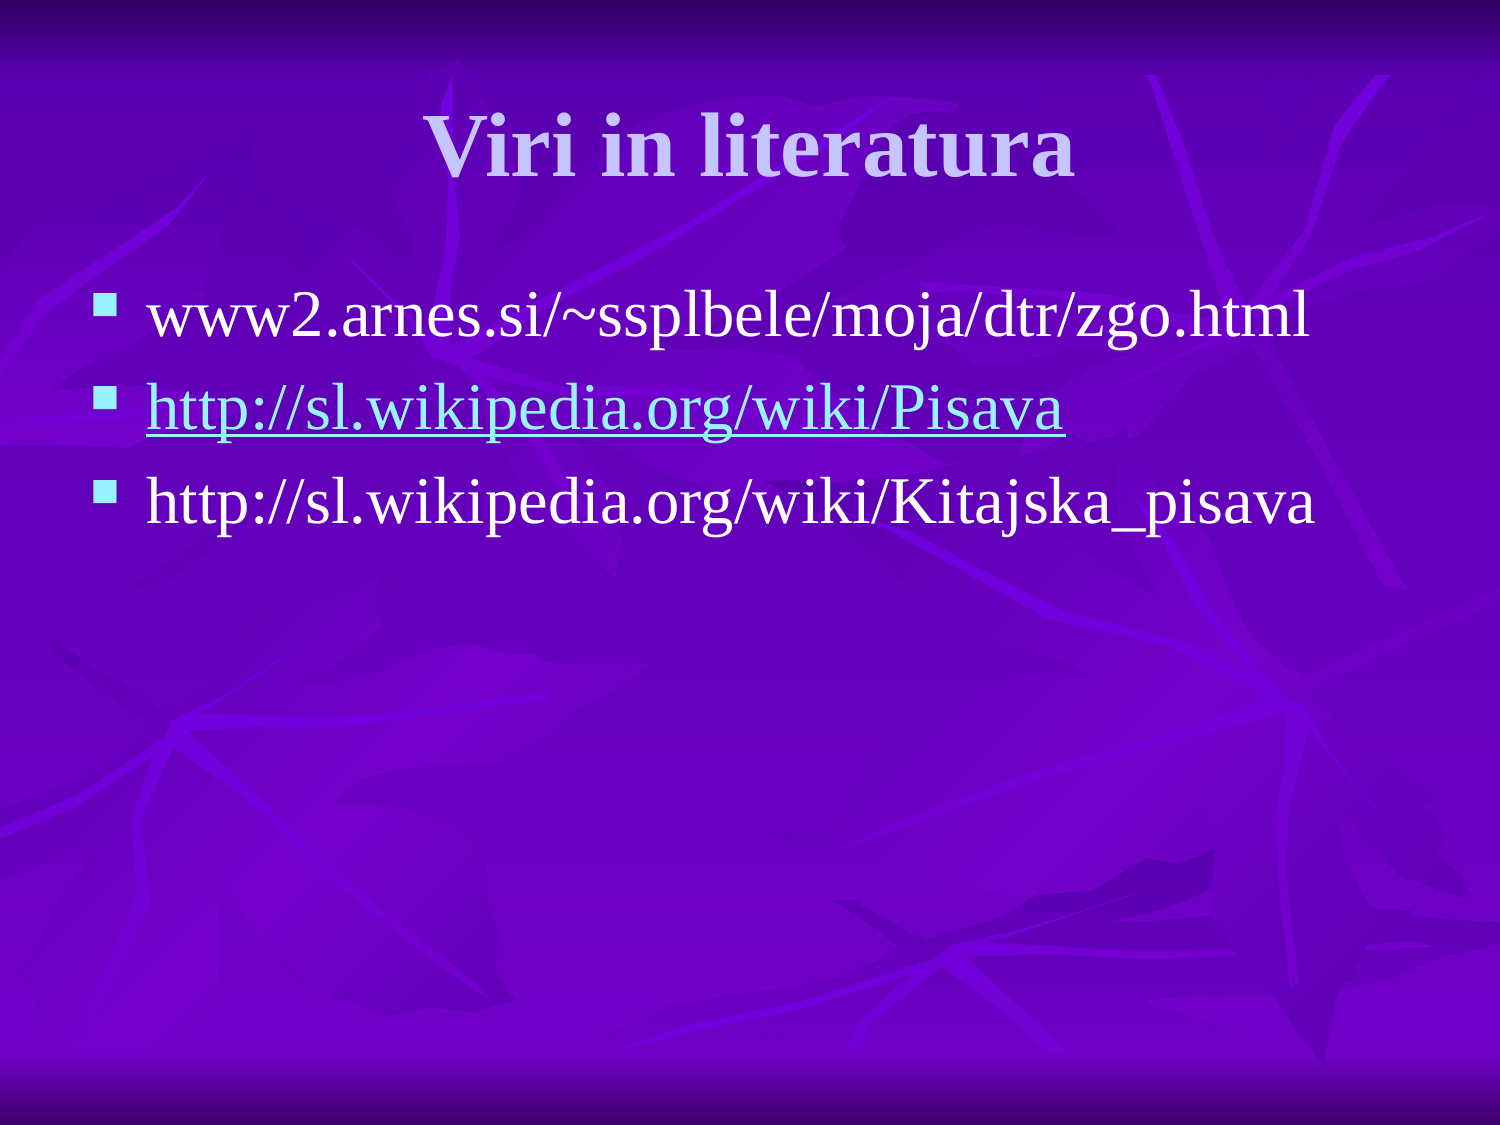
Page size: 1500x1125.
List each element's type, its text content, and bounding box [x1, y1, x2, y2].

list www2.arnes.si/~ssplbele/moja/dtr/zgo.html http://sl.wikipedia.org/wiki/Pisava http://sl.wikipedia.org/wiki/Kitajska_pisava [75, 262, 1425, 1006]
title Viri in literatura [75, 45, 1425, 234]
